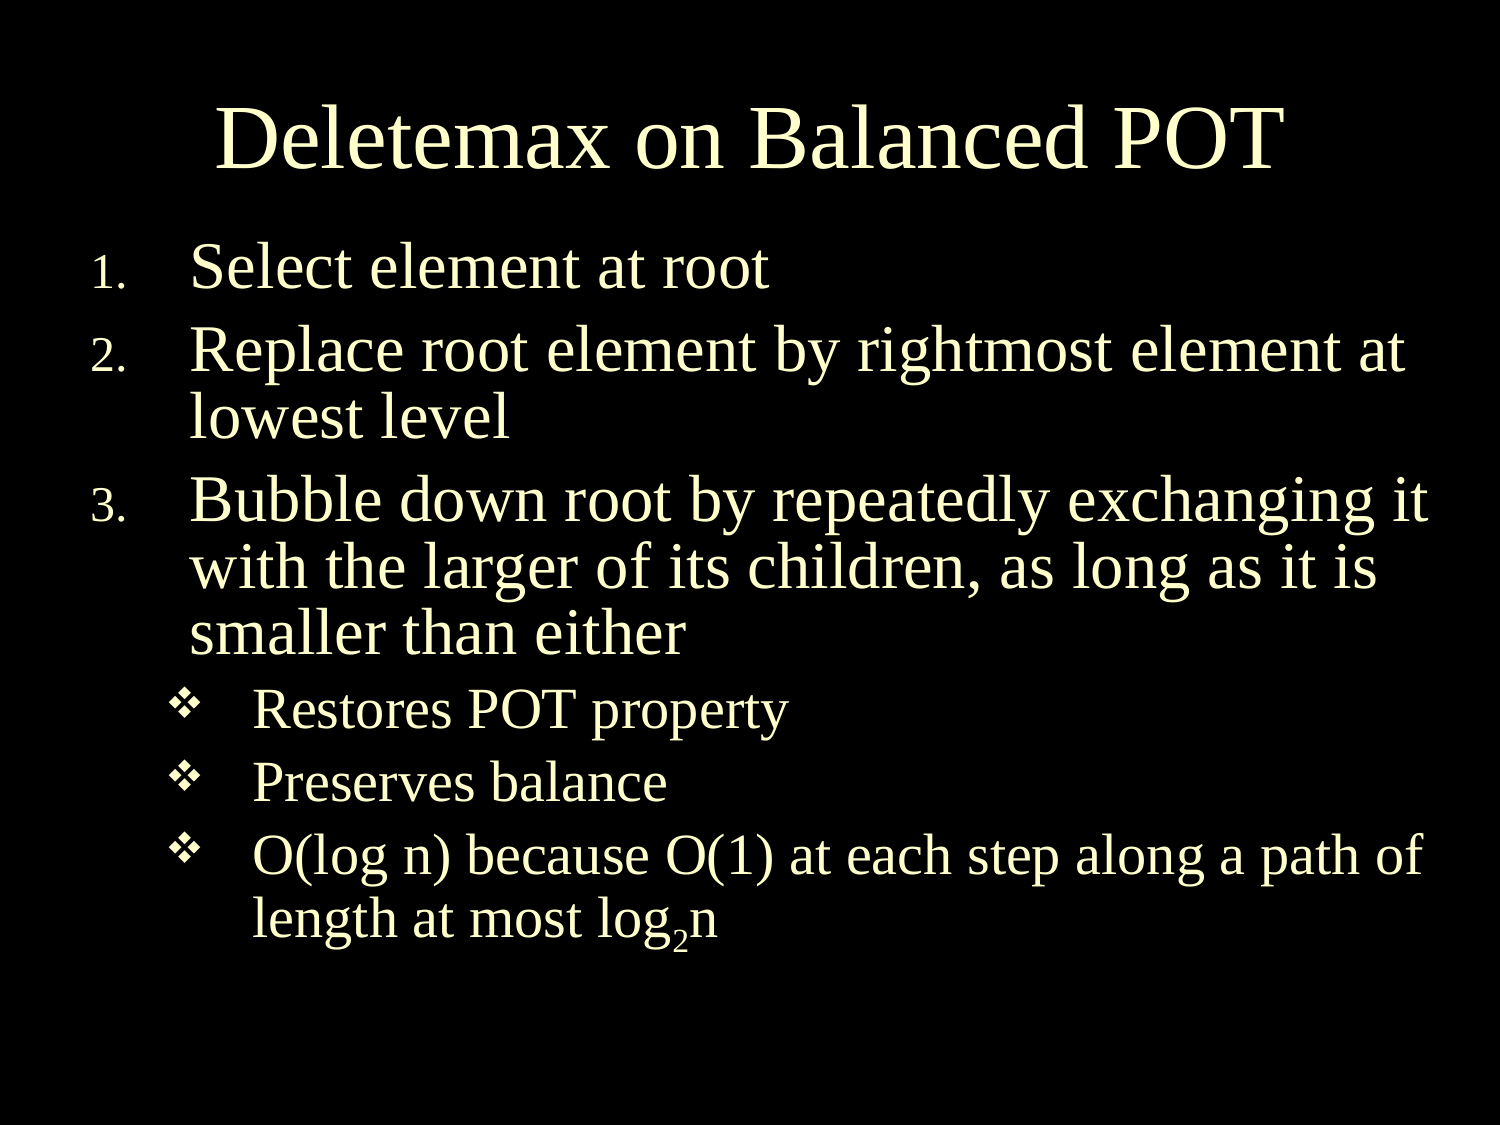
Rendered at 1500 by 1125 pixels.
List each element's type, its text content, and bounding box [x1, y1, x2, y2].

list Select element at root Replace root element by rightmost element at lowest level Bubble down root by repeatedly exchanging it with the larger of its children, as long as it is smaller than either Restores POT property Preserves balance O(log n) because O(1) at each step along a path of length at most log2n [75, 227, 1482, 1016]
title Deletemax on Balanced POT [22, 62, 1480, 213]
